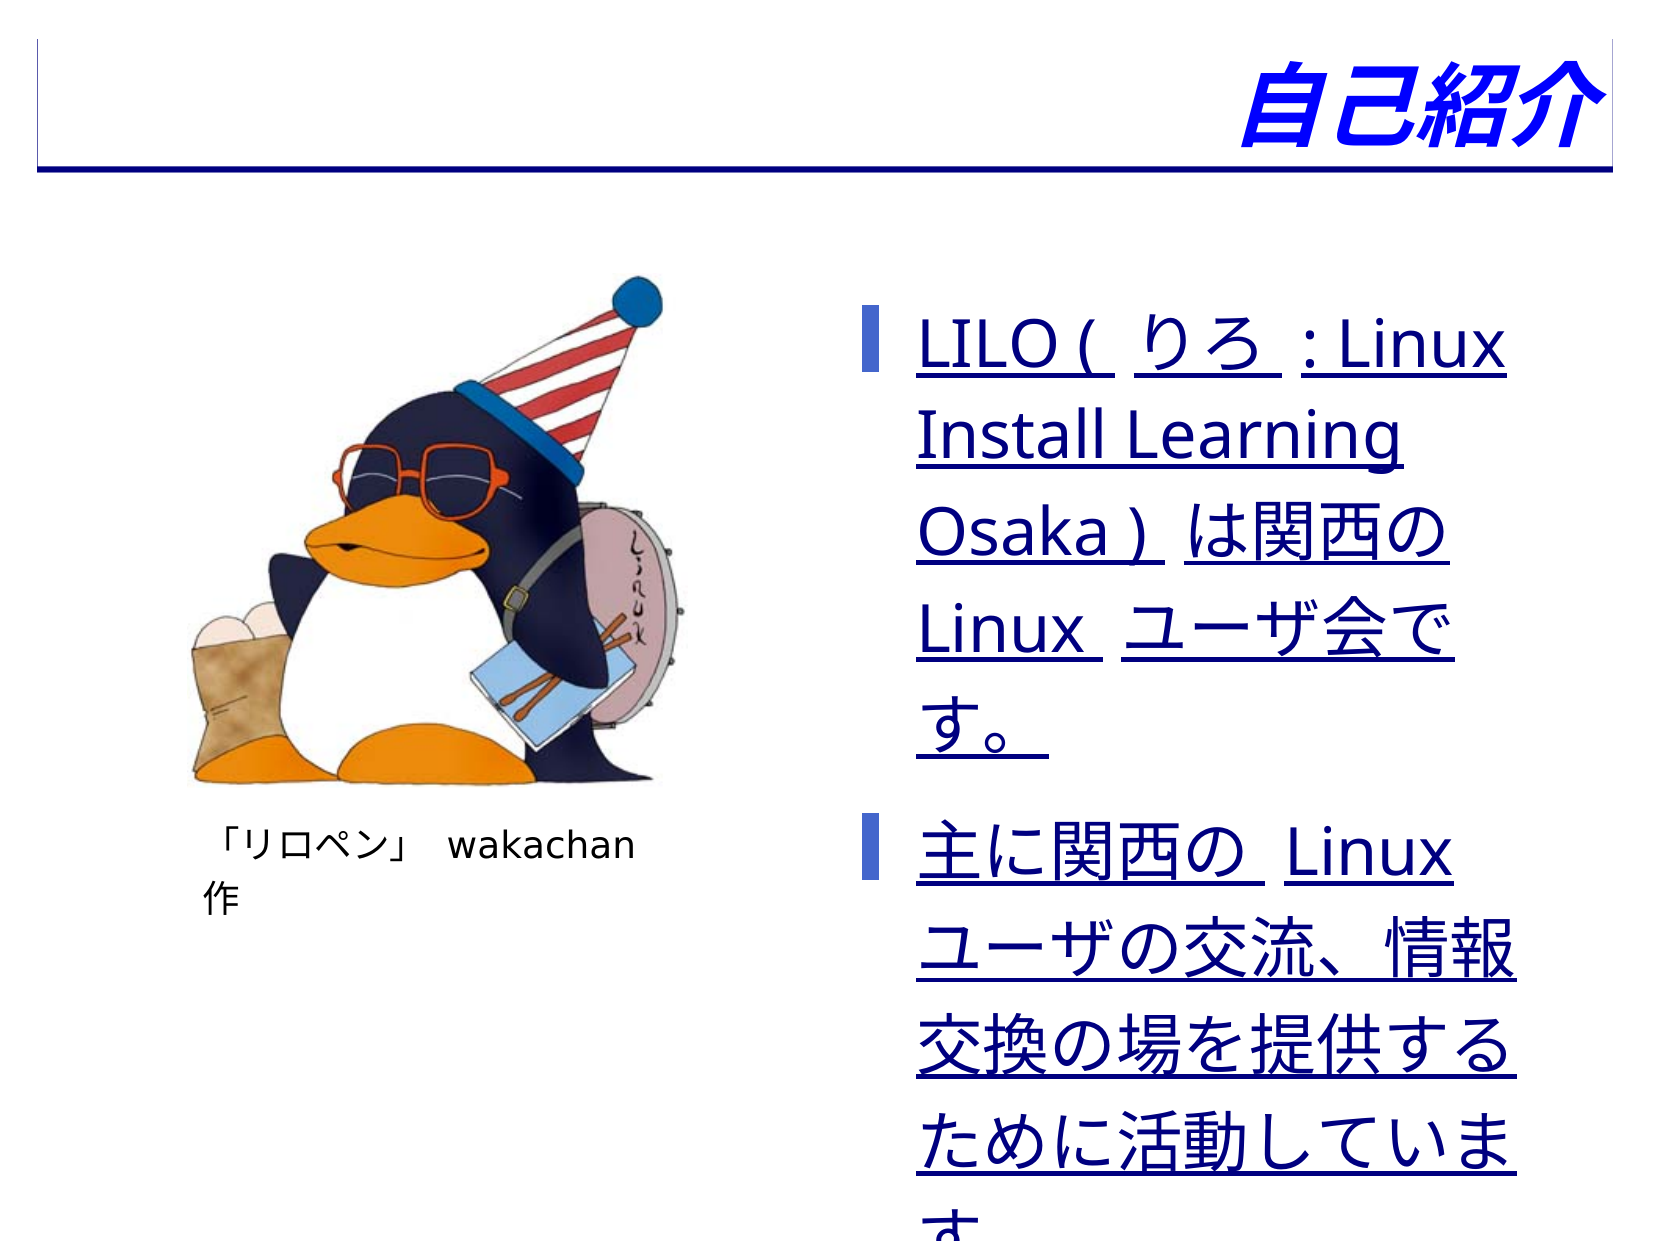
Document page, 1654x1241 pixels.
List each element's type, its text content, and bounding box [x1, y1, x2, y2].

title 自己紹介 [37, 49, 1613, 151]
picture [187, 273, 688, 788]
list LILO ( りろ : Linux Install Learning Osaka ) は関西の Linux ユーザ会です。 主に関西の Linux ユーザの交流、情報交換の場を提供するために活動しています。 [845, 290, 1572, 1109]
text_box 「リロペン」 wakachan 作 [187, 807, 676, 866]
